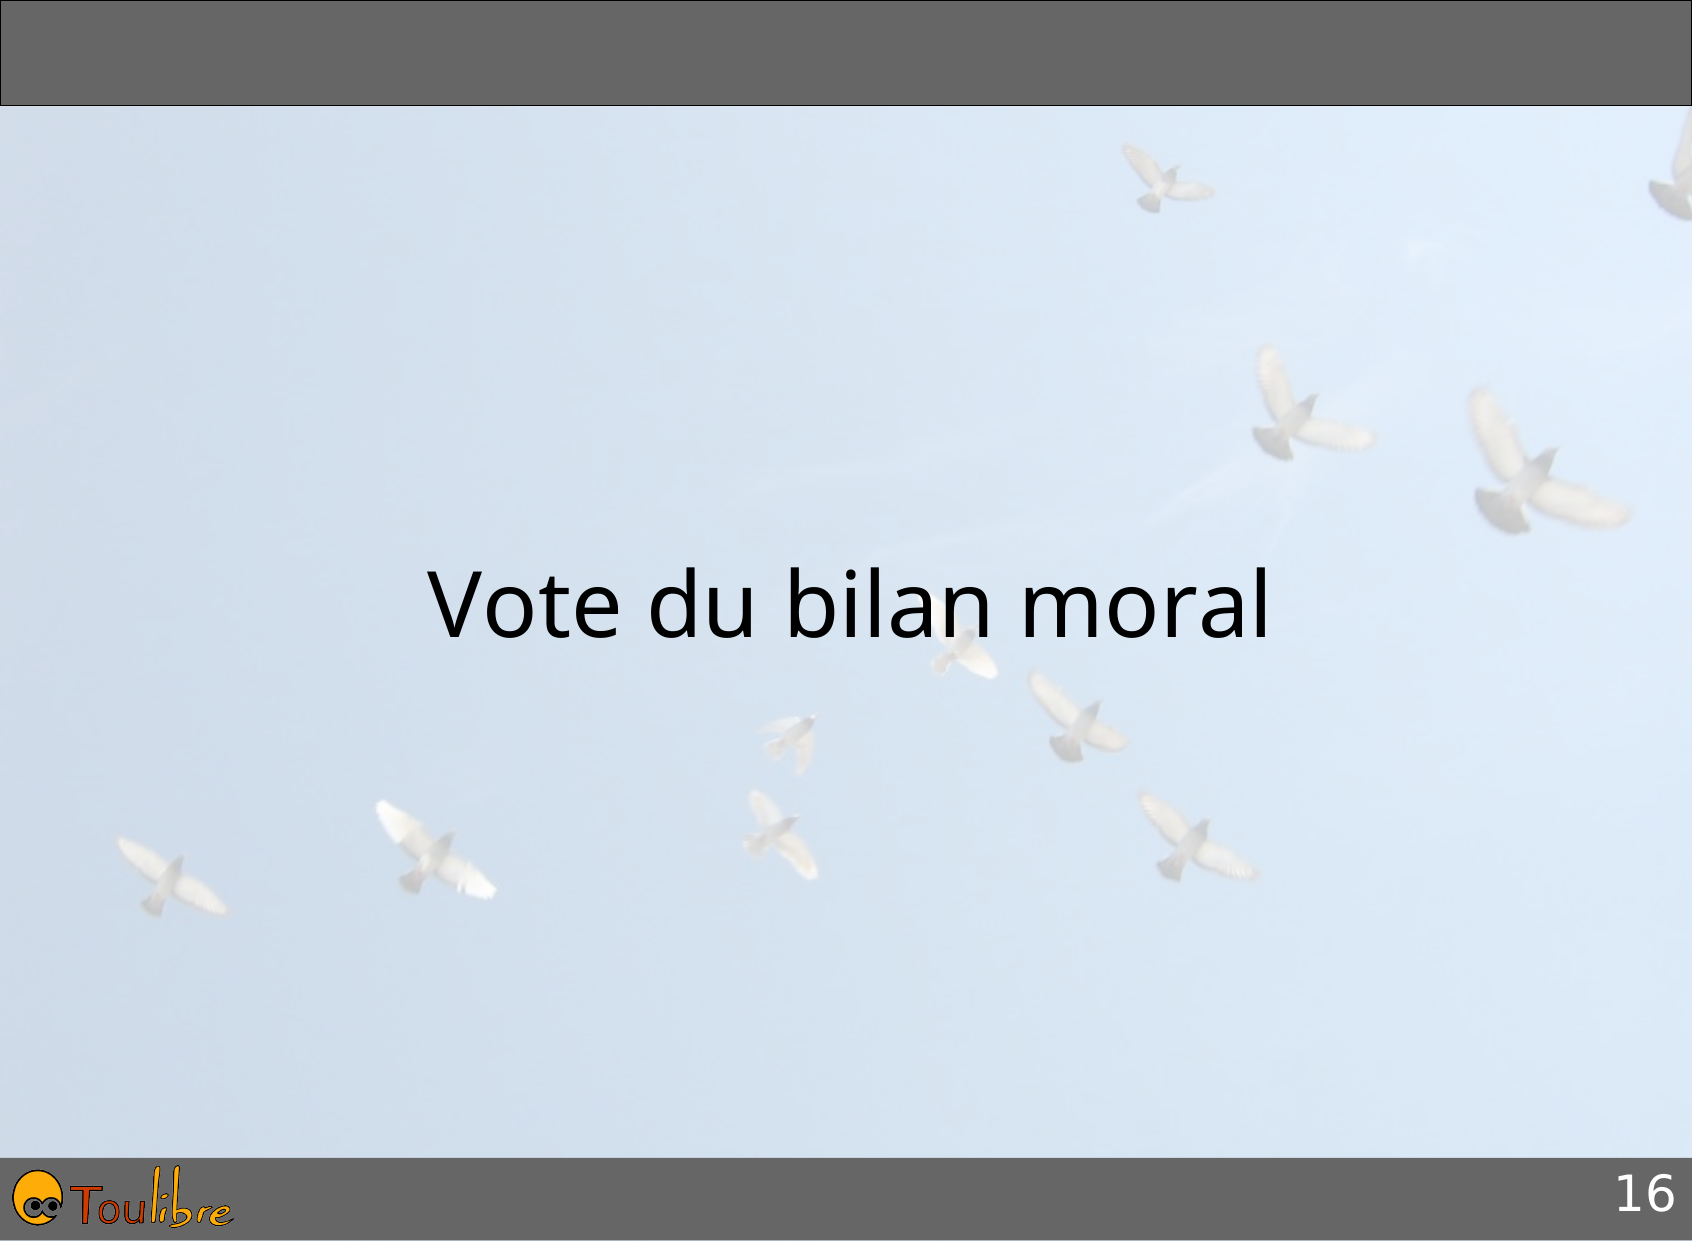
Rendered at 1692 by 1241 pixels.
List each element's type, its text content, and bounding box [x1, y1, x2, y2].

title Vote du bilan moral [89, 506, 1613, 699]
picture [12, 1165, 234, 1228]
